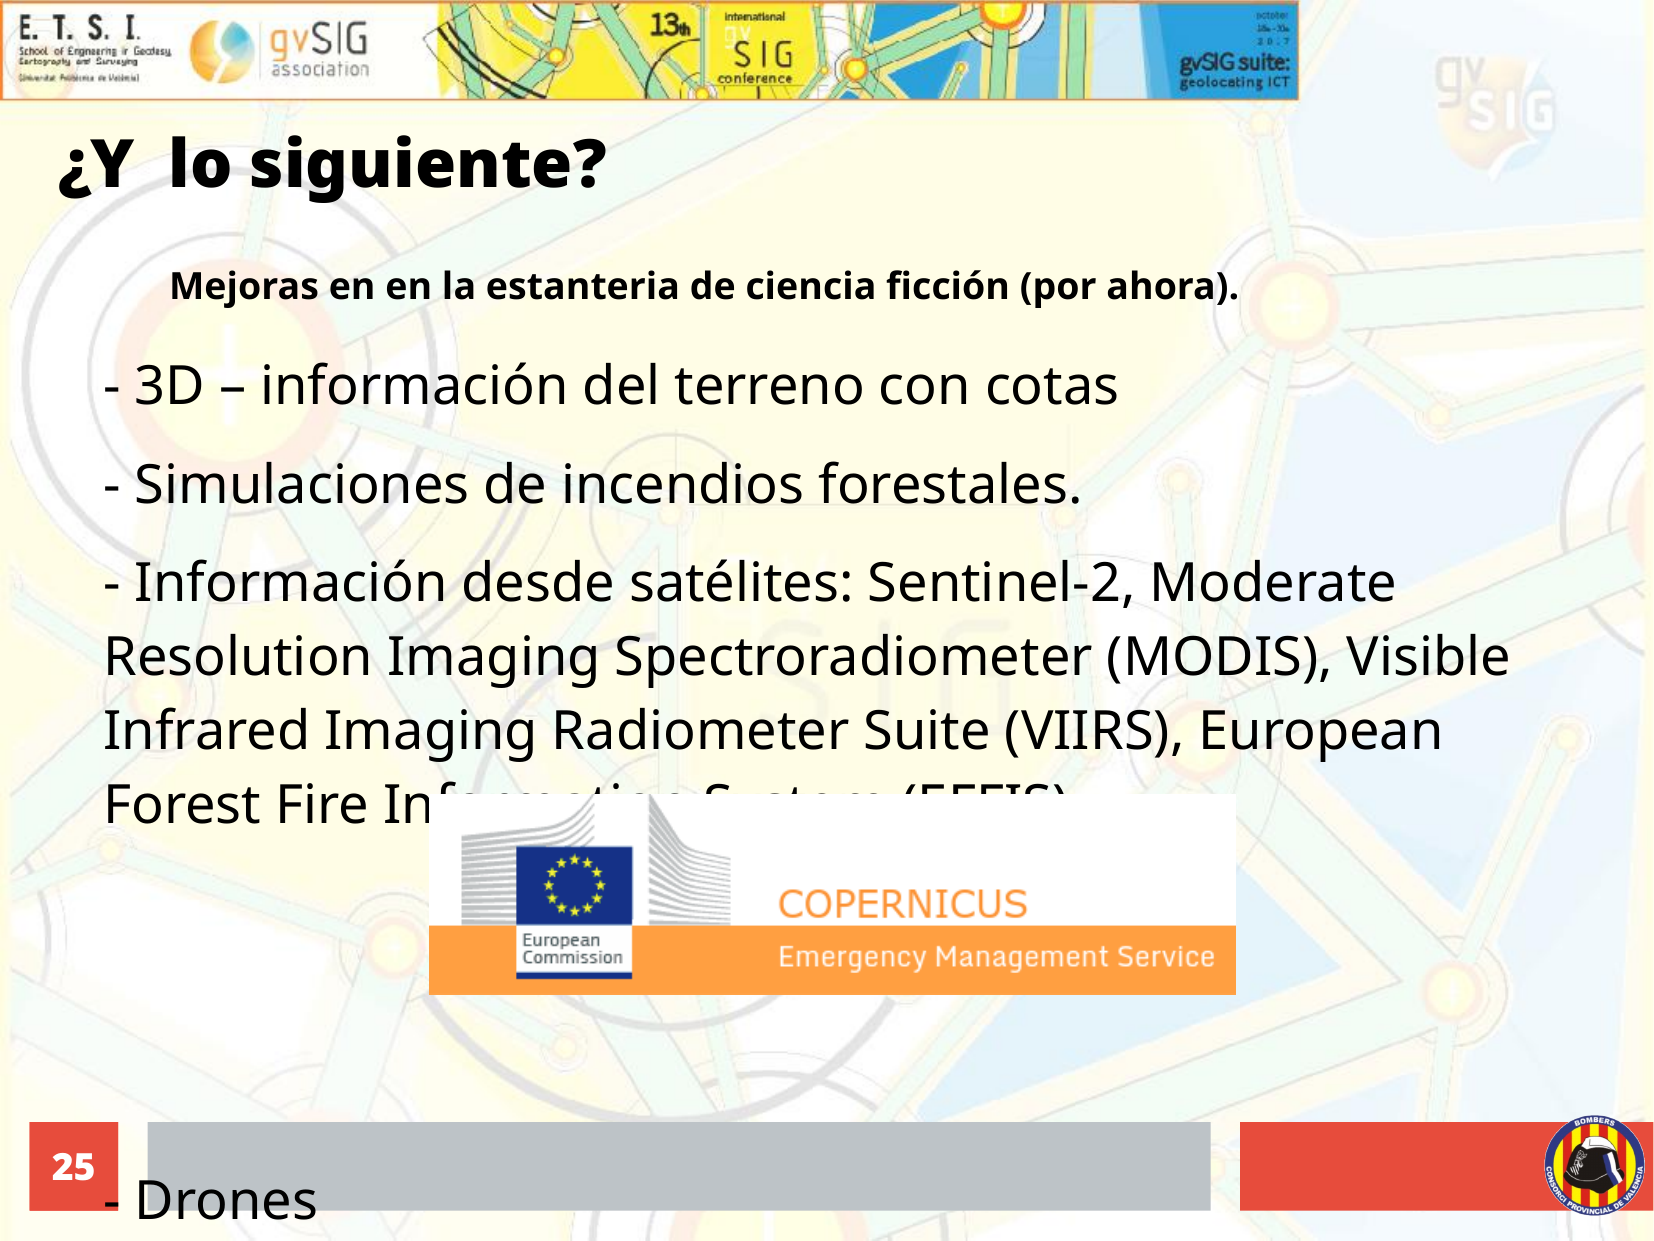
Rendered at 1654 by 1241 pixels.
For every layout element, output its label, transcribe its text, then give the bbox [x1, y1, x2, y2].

picture [0, 0, 1654, 1241]
text_box Mejoras en en la estanteria de ciencia ficción (por ahora). [154, 252, 1408, 319]
picture [429, 794, 1236, 995]
text_box - 3D – información del terreno con cotas - Simulaciones de incendios forestales. - Información desde satélites: Sentinel-2, Moderate Resolution Imaging Spectroradiometer (MODIS), Visible Infrared Imaging Radiometer Suite (VIIRS), European Forest Fire Information System (EFFIS) - Drones [88, 338, 1561, 1241]
title ¿Y lo siguiente? [59, 59, 1595, 207]
